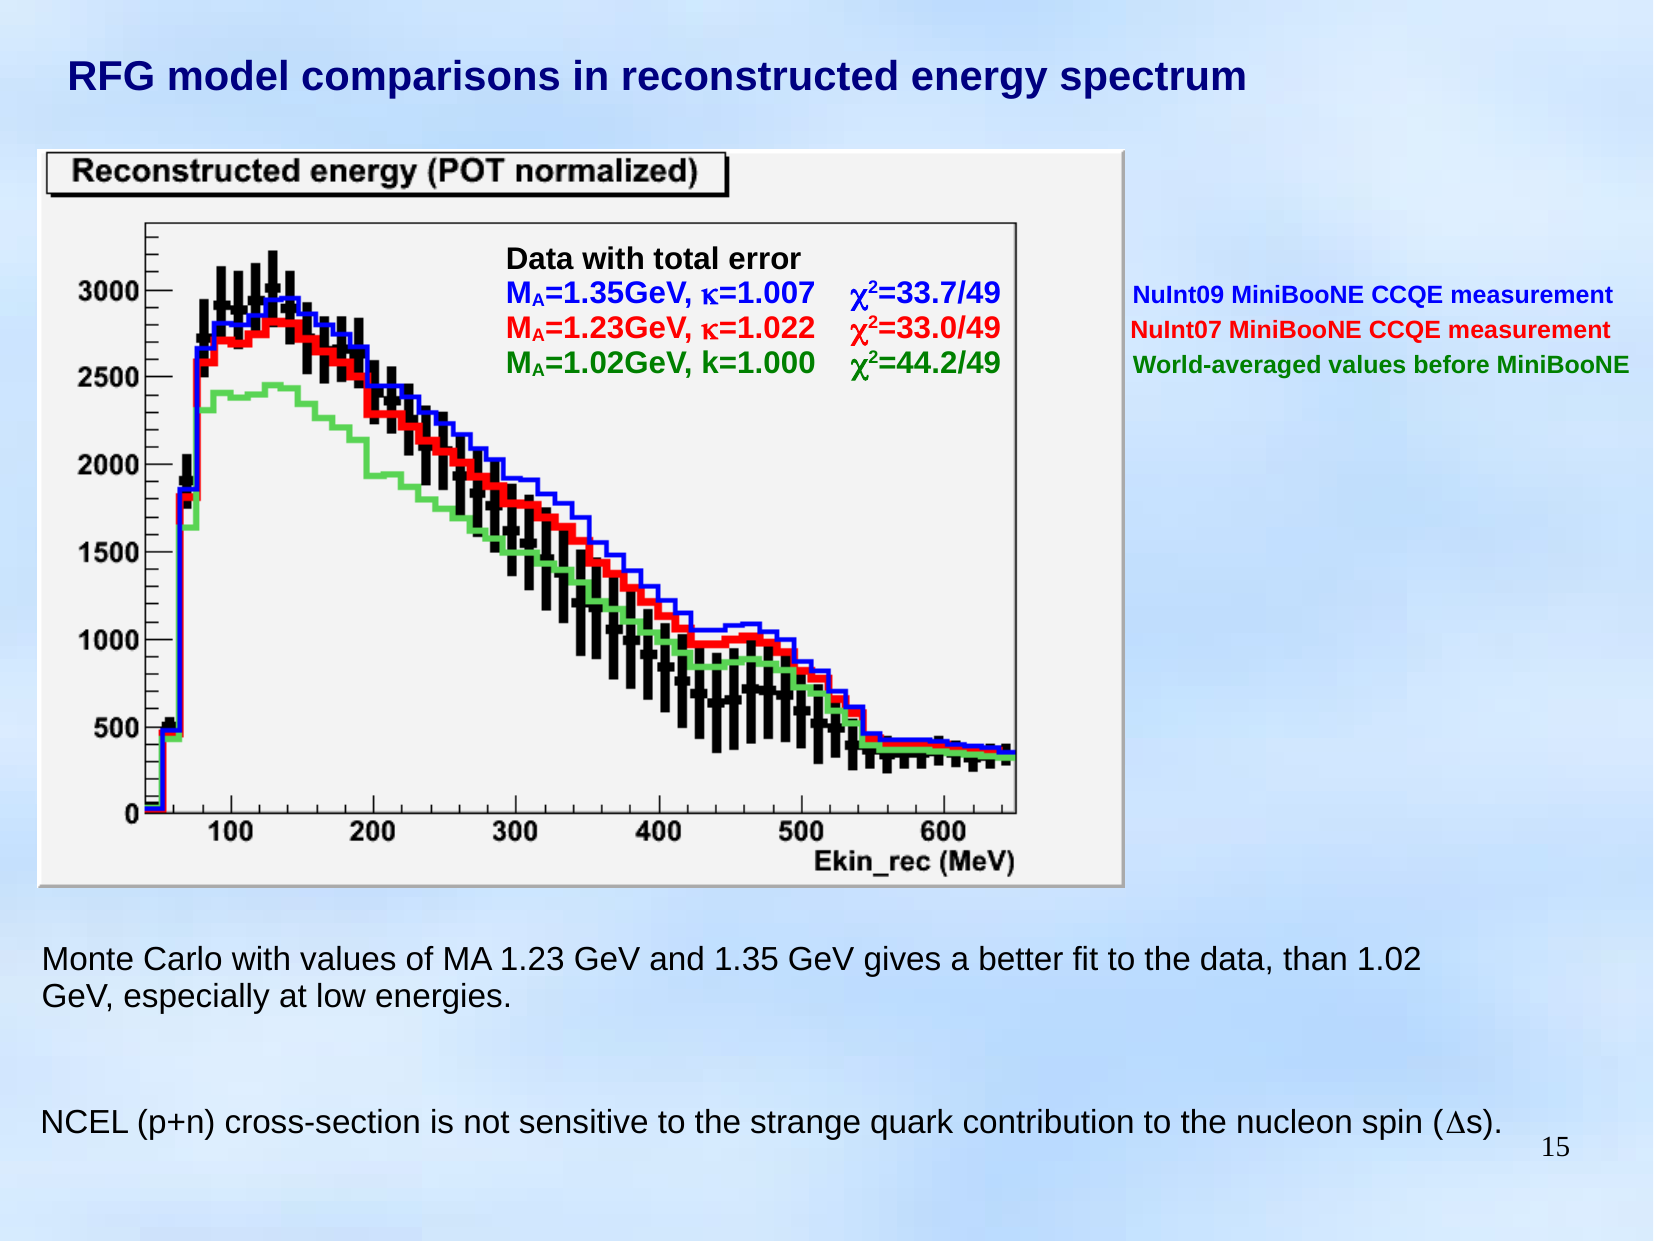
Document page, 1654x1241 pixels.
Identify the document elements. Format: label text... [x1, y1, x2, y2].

text_box Monte Carlo with values of MA 1.23 GeV and 1.35 GeV gives a better fit to the data, than 1.02 GeV, especially at low energies. [26, 933, 1441, 1060]
text_box RFG model comparisons in reconstructed energy spectrum [52, 45, 1367, 108]
picture [0, 0, 1654, 1241]
text_box Data with total error MA=1.35GeV, k=1.007 c2=33.7/49 NuInt09 MiniBooNE CCQE measurement MA=1.23GeV, k=1.022 c2=33.0/49 NuInt07 MiniBooNE CCQE measurement MA=1.02GeV, k=1.000 c2=44.2/49 World-averaged values before MiniBooNE [491, 233, 1653, 467]
text_box NCEL (p+n) cross-section is not sensitive to the strange quark contribution to the nucleon spin (Ds). [25, 1095, 1529, 1152]
